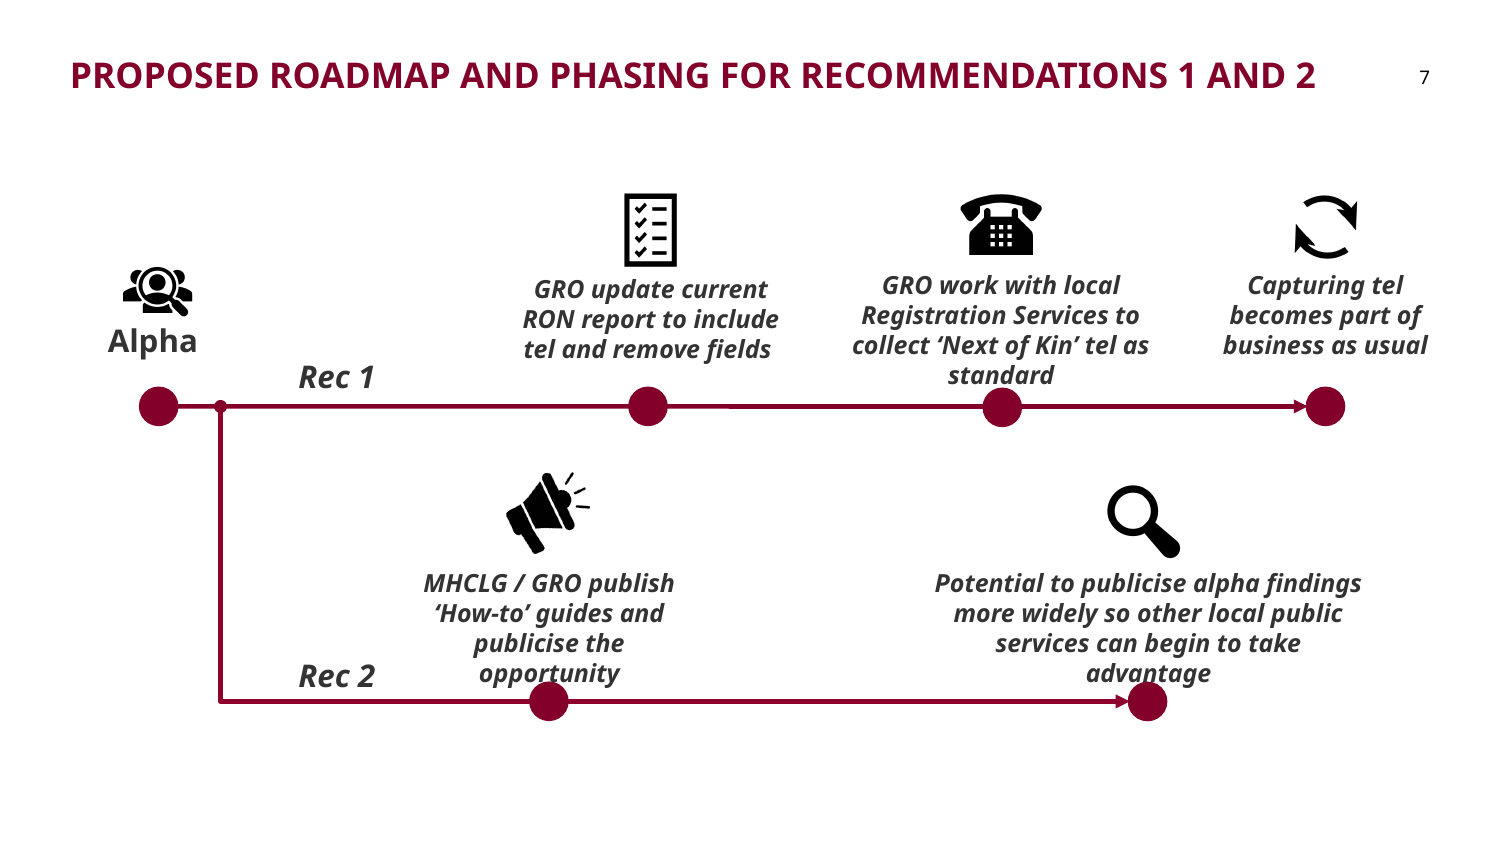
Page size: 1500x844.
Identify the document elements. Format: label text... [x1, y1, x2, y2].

picture [1094, 472, 1193, 571]
picture [610, 186, 691, 274]
picture [1290, 191, 1361, 262]
text_box [531, 683, 567, 719]
picture [118, 252, 197, 331]
picture [490, 450, 608, 567]
text_box Capturing tel becomes part of business as usual [1207, 269, 1444, 361]
picture [950, 174, 1052, 276]
text_box [216, 402, 225, 411]
text_box Alpha [107, 320, 118, 351]
text_box [1307, 388, 1344, 425]
text_box Rec 1 [193, 356, 481, 395]
text_box [140, 388, 177, 425]
text_box Rec 2 [193, 656, 481, 694]
title PROPOSED ROADMAP AND PHASING FOR RECOMMENDATIONS 1 AND 2 [69, 53, 1357, 137]
text_box [1129, 683, 1166, 720]
slide_number <number> [1388, 65, 1431, 111]
text_box [984, 389, 1021, 426]
text_box GRO update current RON report to include tel and remove fields [507, 273, 795, 365]
text_box MHCLG / GRO publish ‘How-to’ guides and publicise the opportunity [405, 567, 693, 659]
text_box GRO work with local Registration Services to collect ‘Next of Kin’ tel as standard [832, 269, 1170, 361]
text_box Alpha [107, 320, 205, 359]
text_box Potential to publicise alpha findings more widely so other local public services can begin to take advantage [933, 567, 1364, 659]
text_box [630, 388, 666, 425]
